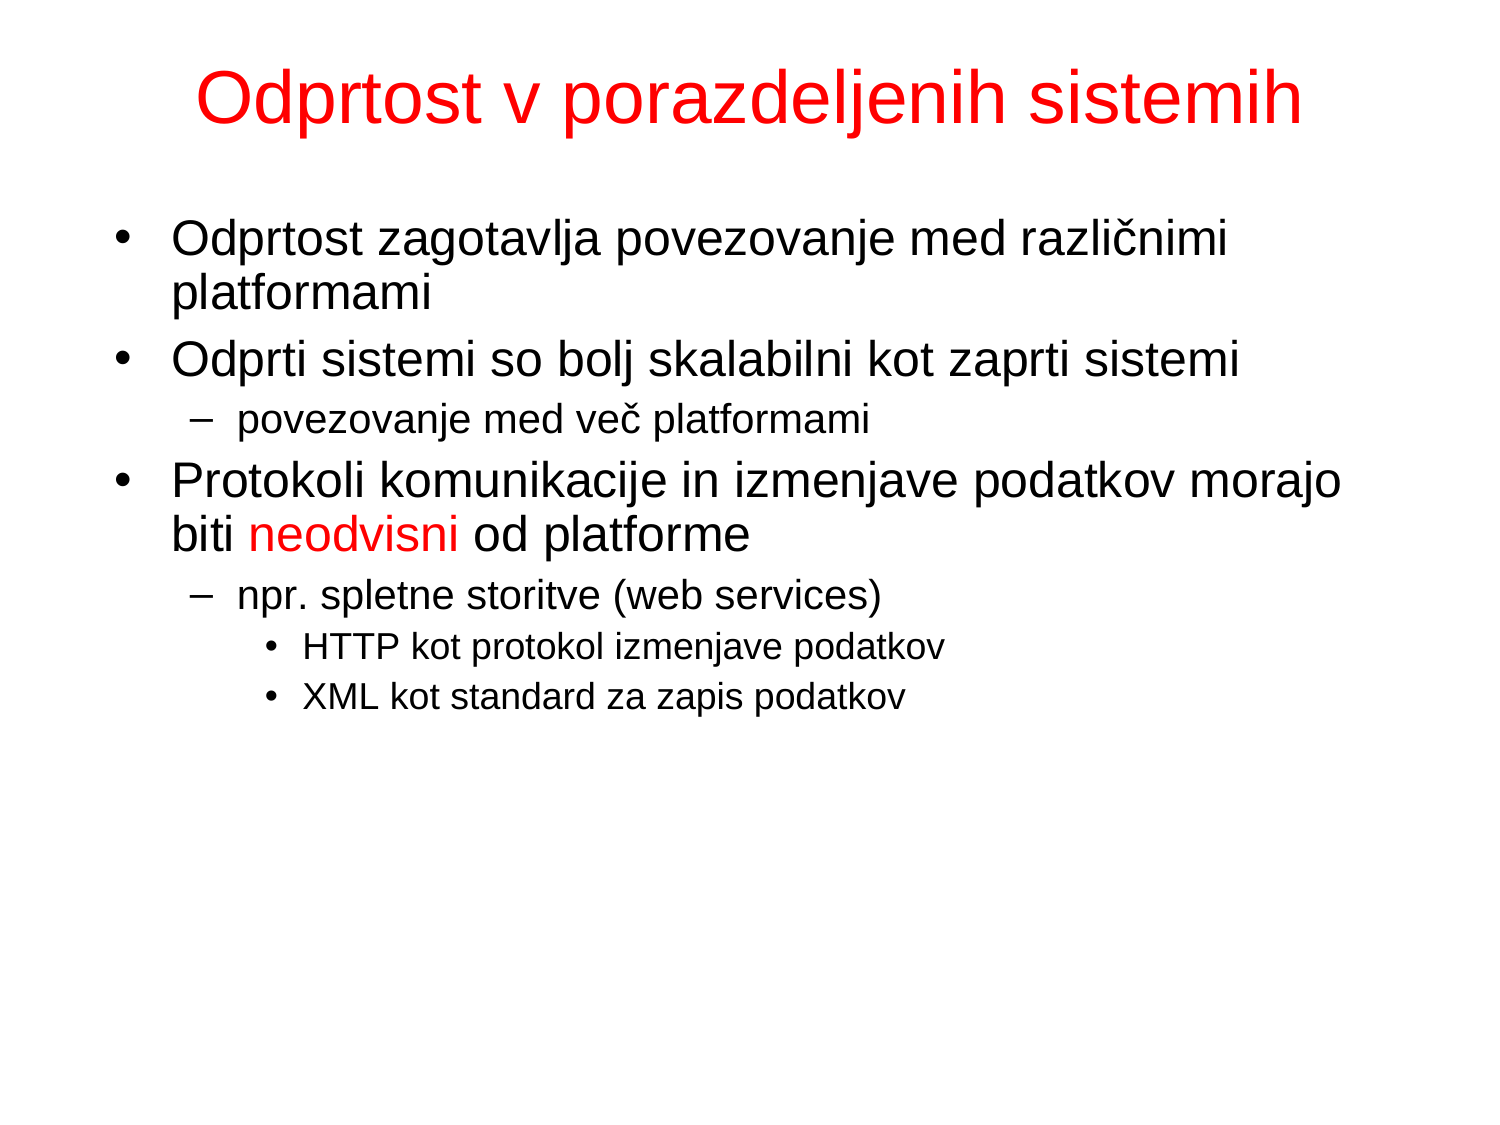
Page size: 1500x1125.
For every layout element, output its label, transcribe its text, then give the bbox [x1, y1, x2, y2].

text_box Odprtost zagotavlja povezovanje med različnimi platformami Odprti sistemi so bolj skalabilni kot zaprti sistemi povezovanje med več platformami Protokoli komunikacije in izmenjave podatkov morajo biti neodvisni od platforme npr. spletne storitve (web services) HTTP kot protokol izmenjave podatkov XML kot standard za zapis podatkov [100, 204, 1436, 693]
title Odprtost v porazdeljenih sistemih [0, 0, 1500, 188]
